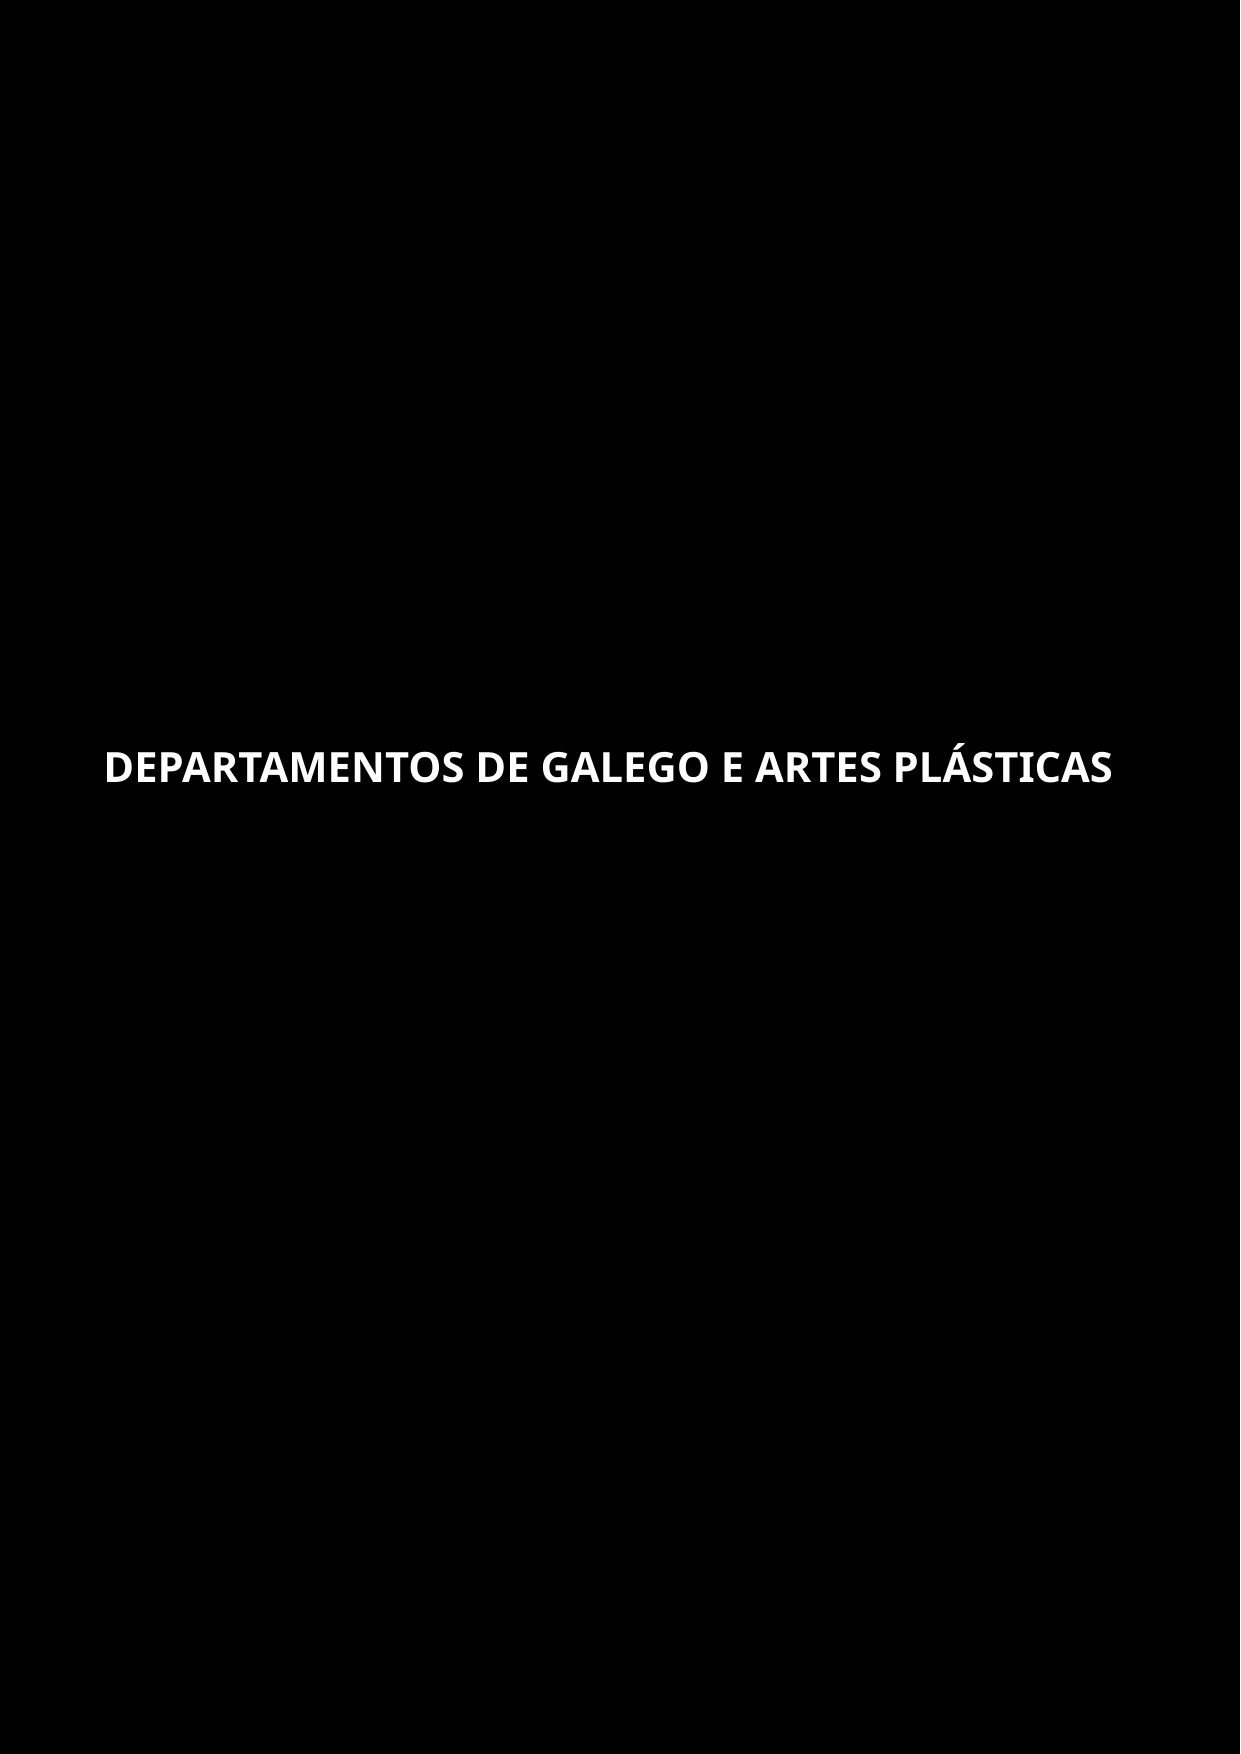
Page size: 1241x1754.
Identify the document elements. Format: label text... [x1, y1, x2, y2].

text_box DEPARTAMENTOS DE GALEGO E ARTES PLÁSTICAS [88, 730, 1128, 839]
